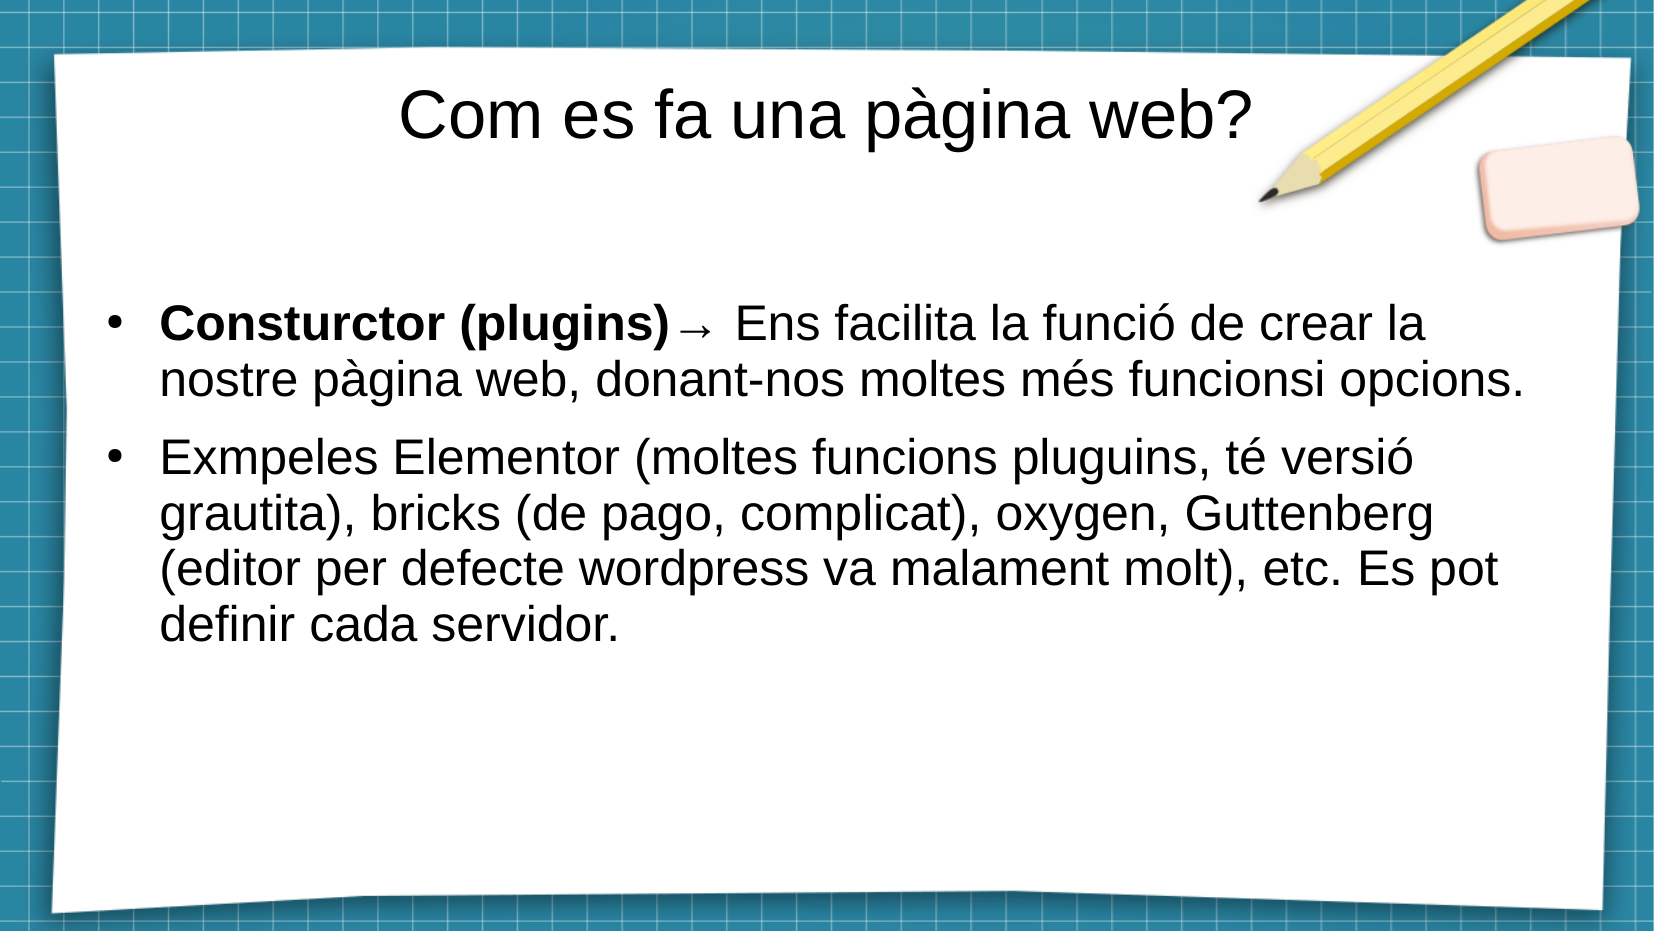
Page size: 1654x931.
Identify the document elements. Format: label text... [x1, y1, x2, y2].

title Com es fa una pàgina web? [82, 37, 1571, 193]
picture [0, 0, 1654, 931]
list Consturctor (plugins)→ Ens facilita la funció de crear la nostre pàgina web, donant-nos moltes més funcionsi opcions. Exmpeles Elementor (moltes funcions pluguins, té versió grautita), bricks (de pago, complicat), oxygen, Guttenberg (editor per defecte wordpress va malament molt), etc. Es pot definir cada servidor. [88, 217, 1577, 758]
